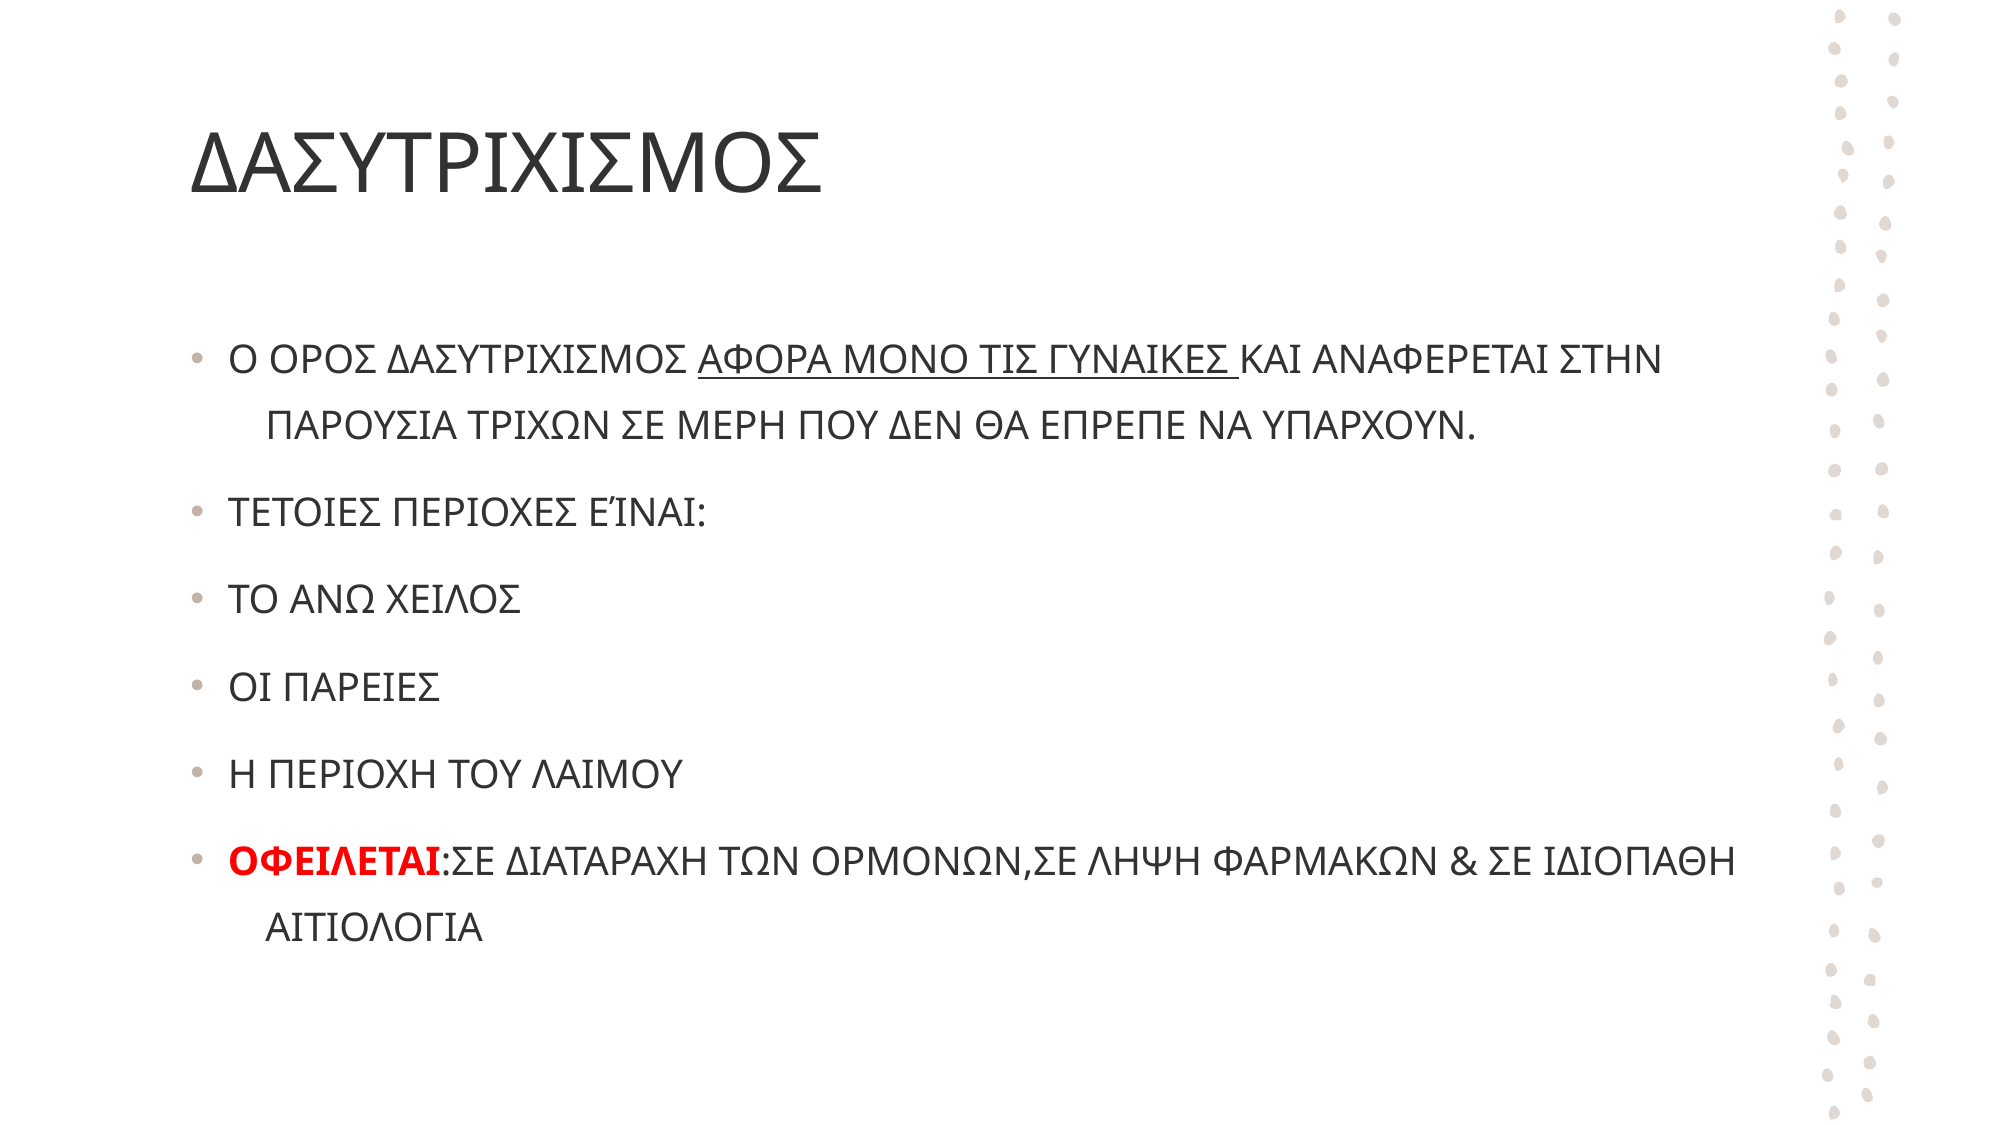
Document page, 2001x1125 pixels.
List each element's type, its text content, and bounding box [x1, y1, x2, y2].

title ΔΑΣΥΤΡΙΧΙΣΜΟΣ [175, 82, 878, 237]
list Ο ΟΡΟΣ ΔΑΣΥΤΡΙΧΙΣΜΟΣ ΑΦΟΡΑ ΜΟΝΟ ΤΙΣ ΓΥΝΑΙΚΕΣ ΚΑΙ ΑΝΑΦΕΡΕΤΑΙ ΣΤΗΝ ΠΑΡΟΥΣΙΑ ΤΡΙΧΩΝ ΣΕ ΜΕΡΗ ΠΟΥ ΔΕΝ ΘΑ ΕΠΡΕΠΕ ΝΑ ΥΠΑΡΧΟΥΝ. ΤΕΤΟΙΕΣ ΠΕΡΙΟΧΕΣ ΕΊΝΑΙ: ΤΟ ΑΝΩ ΧΕΙΛΟΣ ΟΙ ΠΑΡΕΙΕΣ Η ΠΕΡΙΟΧΗ ΤΟΥ ΛΑΙΜΟΥ ΟΦΕΙΛΕΤΑΙ:ΣΕ ΔΙΑΤΑΡΑΧΗ ΤΩΝ ΟΡΜΟΝΩΝ,ΣΕ ΛΗΨΗ ΦΑΡΜΑΚΩΝ & ΣΕ ΙΔΙΟΠΑΘΗ ΑΙΤΙΟΛΟΓΙΑ [175, 307, 1756, 965]
